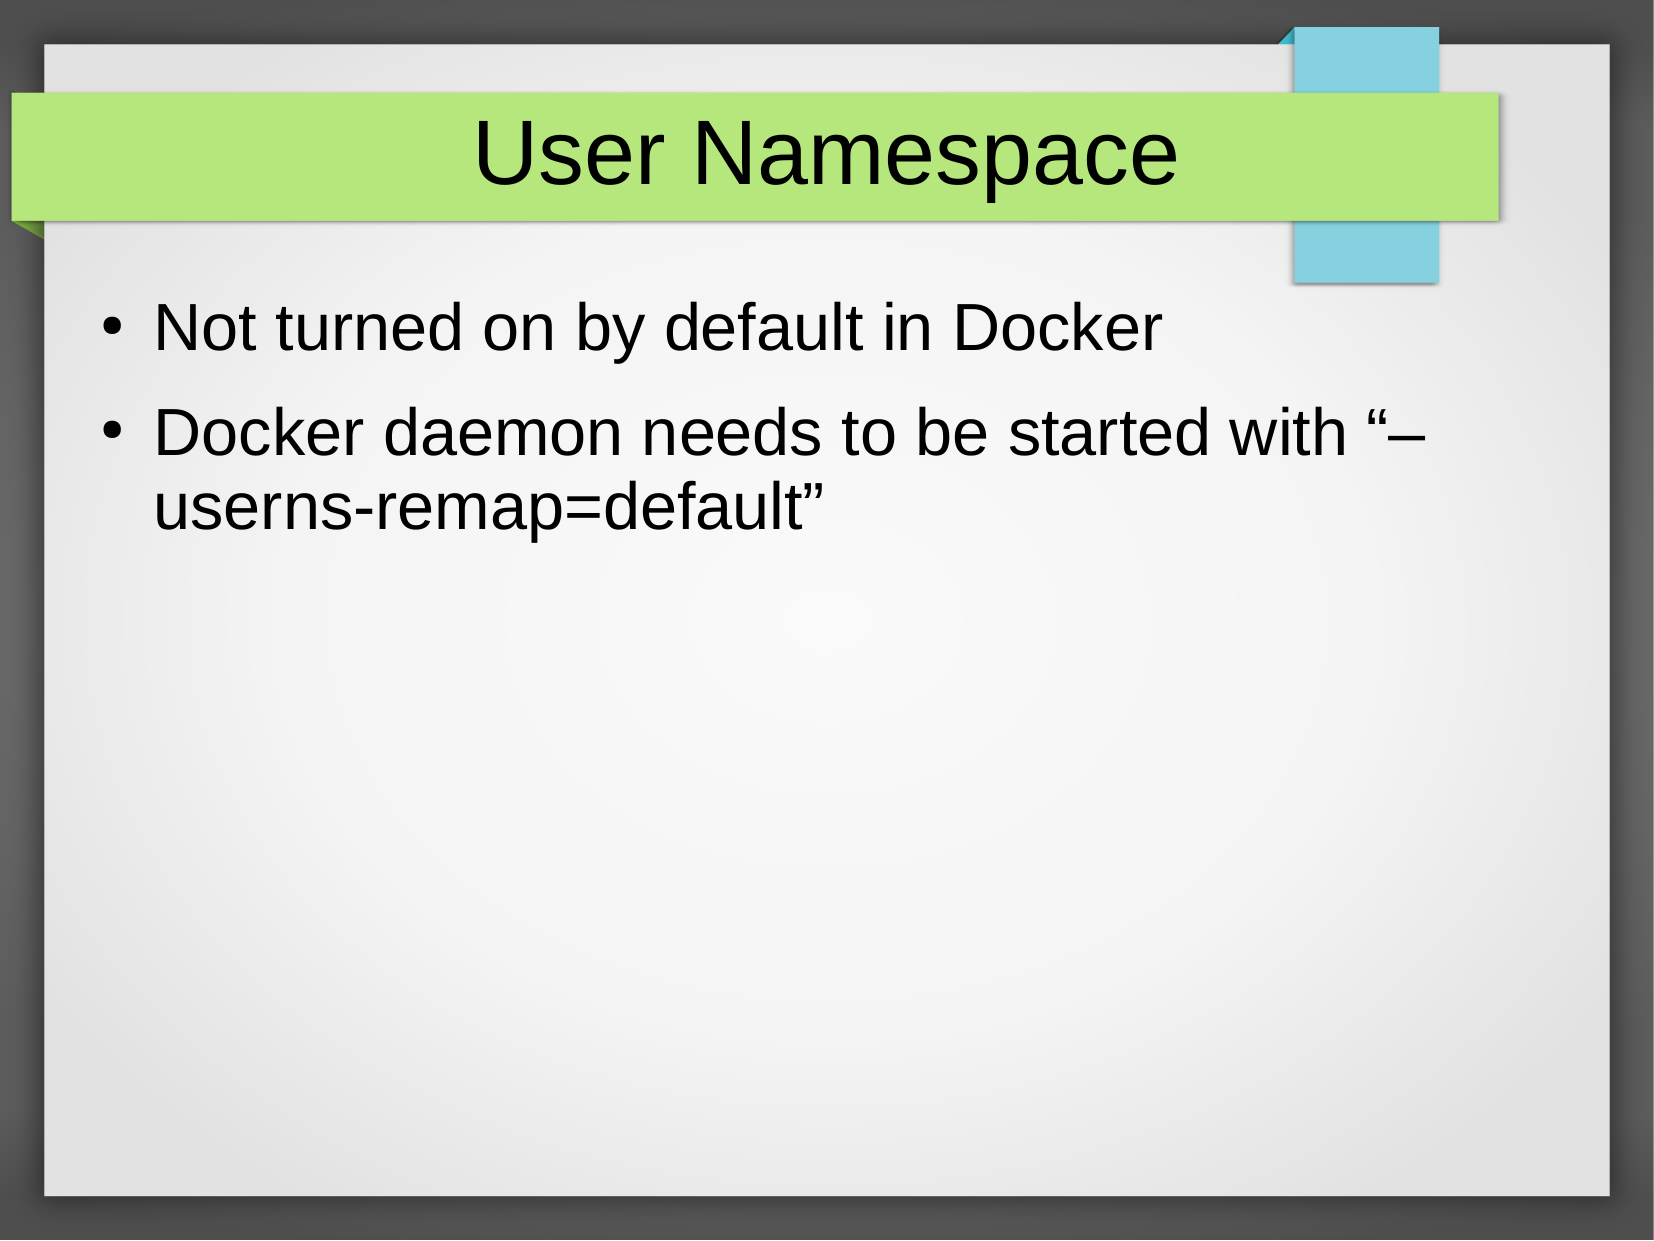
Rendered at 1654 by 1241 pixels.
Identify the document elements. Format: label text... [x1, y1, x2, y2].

list Not turned on by default in Docker Docker daemon needs to be started with “–userns-remap=default” [82, 290, 1571, 1010]
title User Namespace [82, 49, 1571, 257]
picture [0, 0, 1654, 1240]
